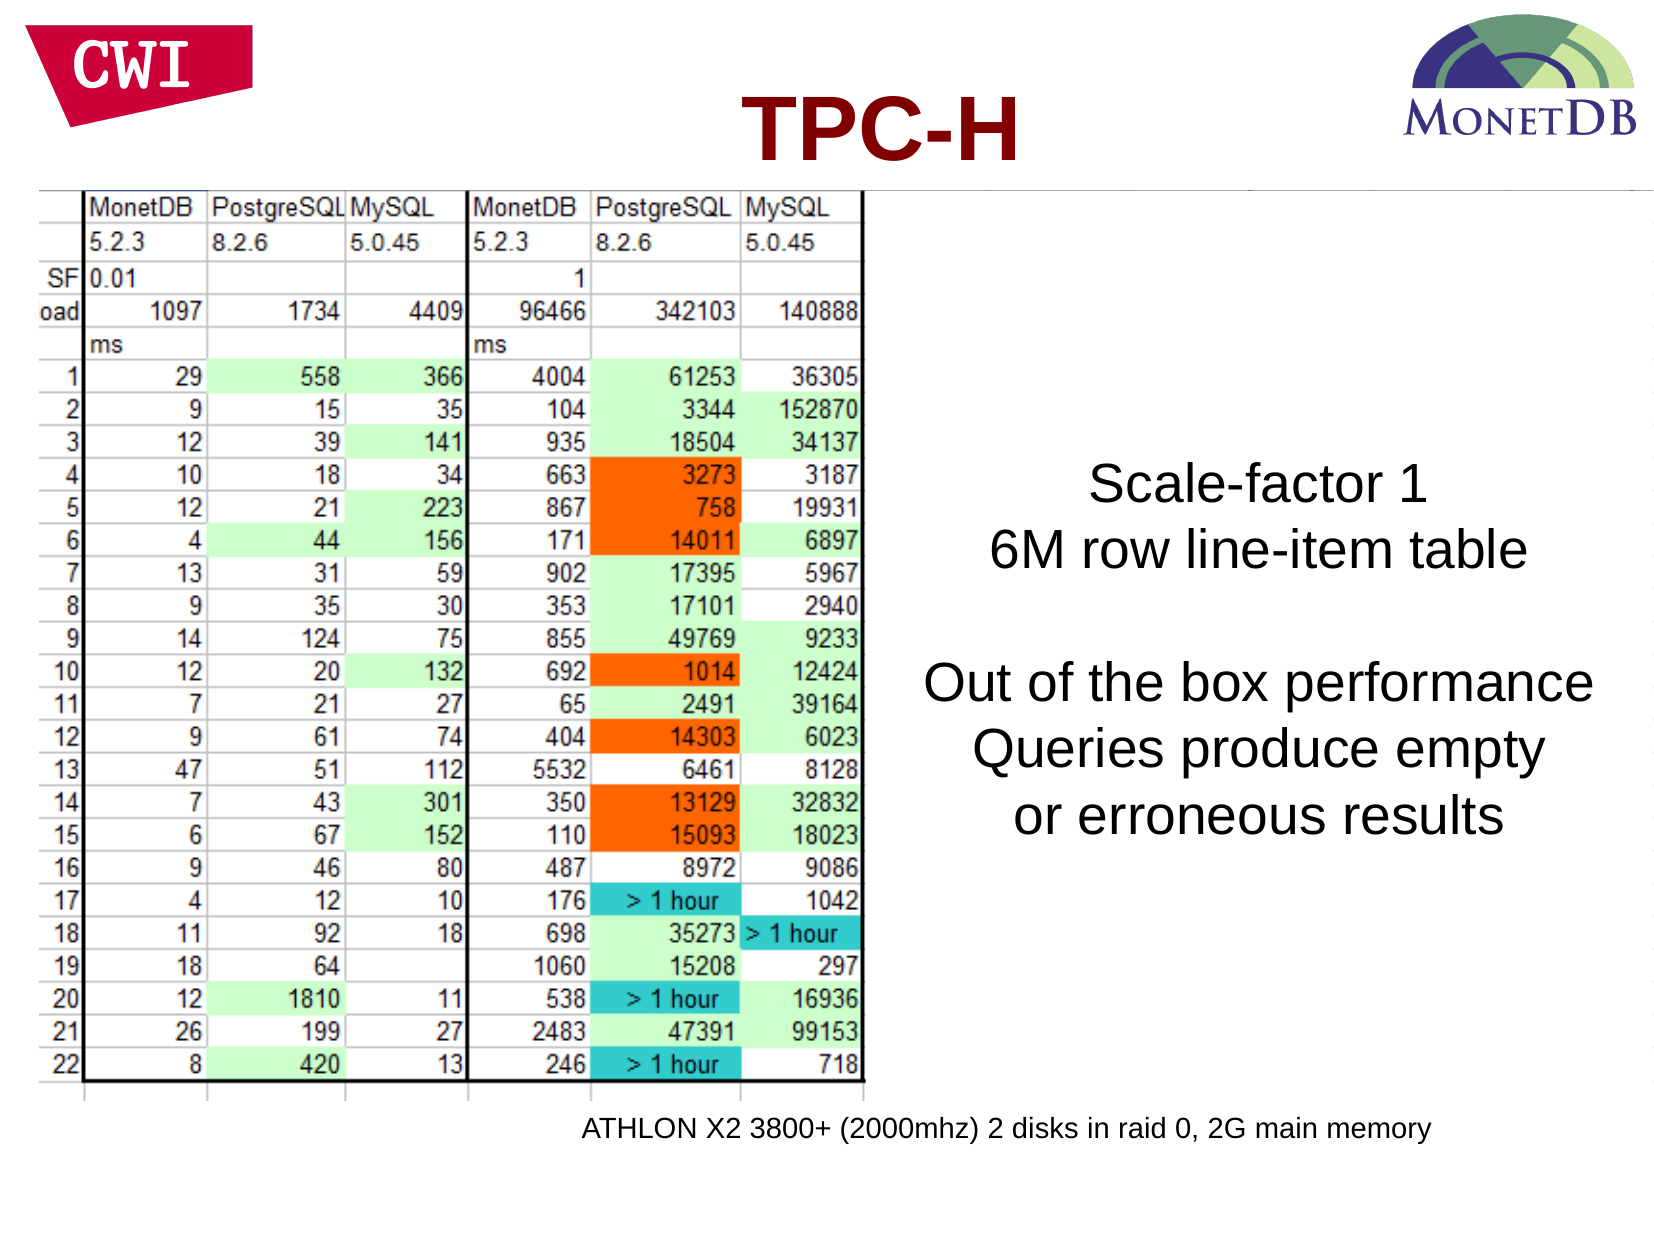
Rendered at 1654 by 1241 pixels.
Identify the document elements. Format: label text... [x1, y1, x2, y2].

text_box Scale-factor 1 6M row line-item table Out of the box performance Queries produce empty or erroneous results [865, 190, 1654, 1102]
text_box ATHLON X2 3800+ (2000mhz) 2 disks in raid 0, 2G main memory [566, 1101, 1457, 1153]
picture [0, 0, 278, 150]
picture [38, 190, 865, 1101]
picture [1403, 14, 1636, 135]
title TPC-H [192, 55, 1571, 190]
